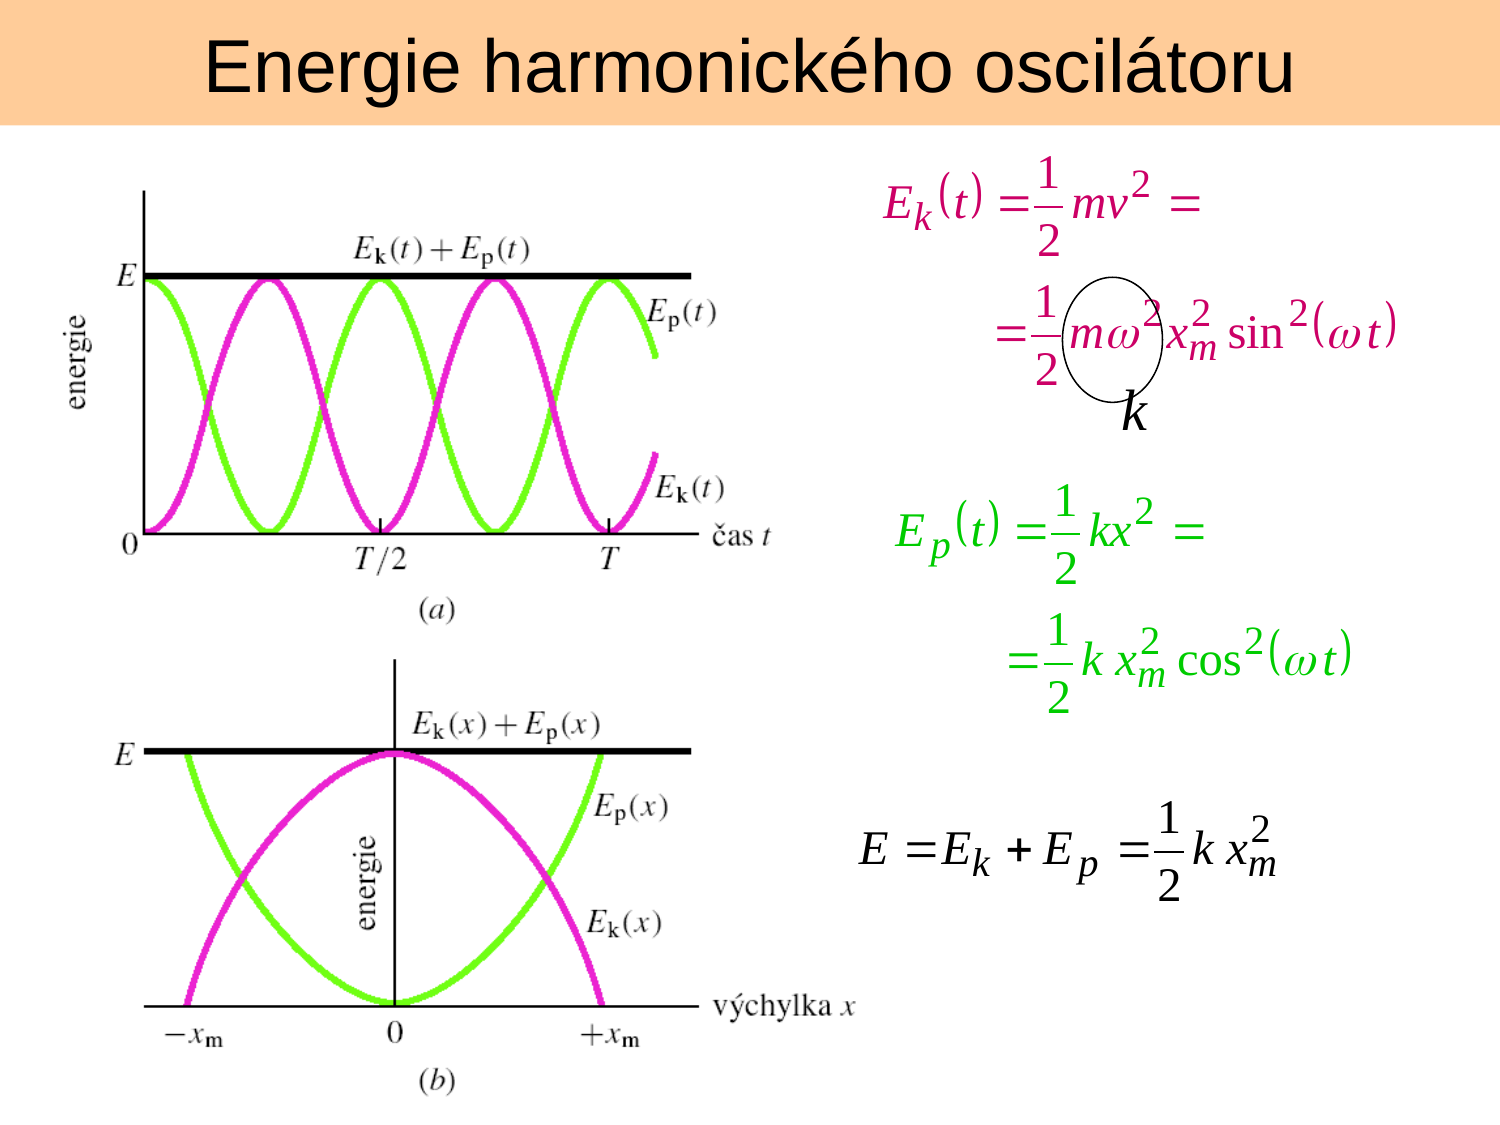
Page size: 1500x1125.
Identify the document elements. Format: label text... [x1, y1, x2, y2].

chart [849, 787, 1288, 913]
text_box Energie harmonického oscilátoru [0, 0, 1500, 126]
chart [874, 139, 1406, 398]
text_box k [1106, 364, 1163, 451]
picture [37, 162, 882, 1098]
chart [1064, 279, 1161, 398]
chart [886, 467, 1361, 726]
